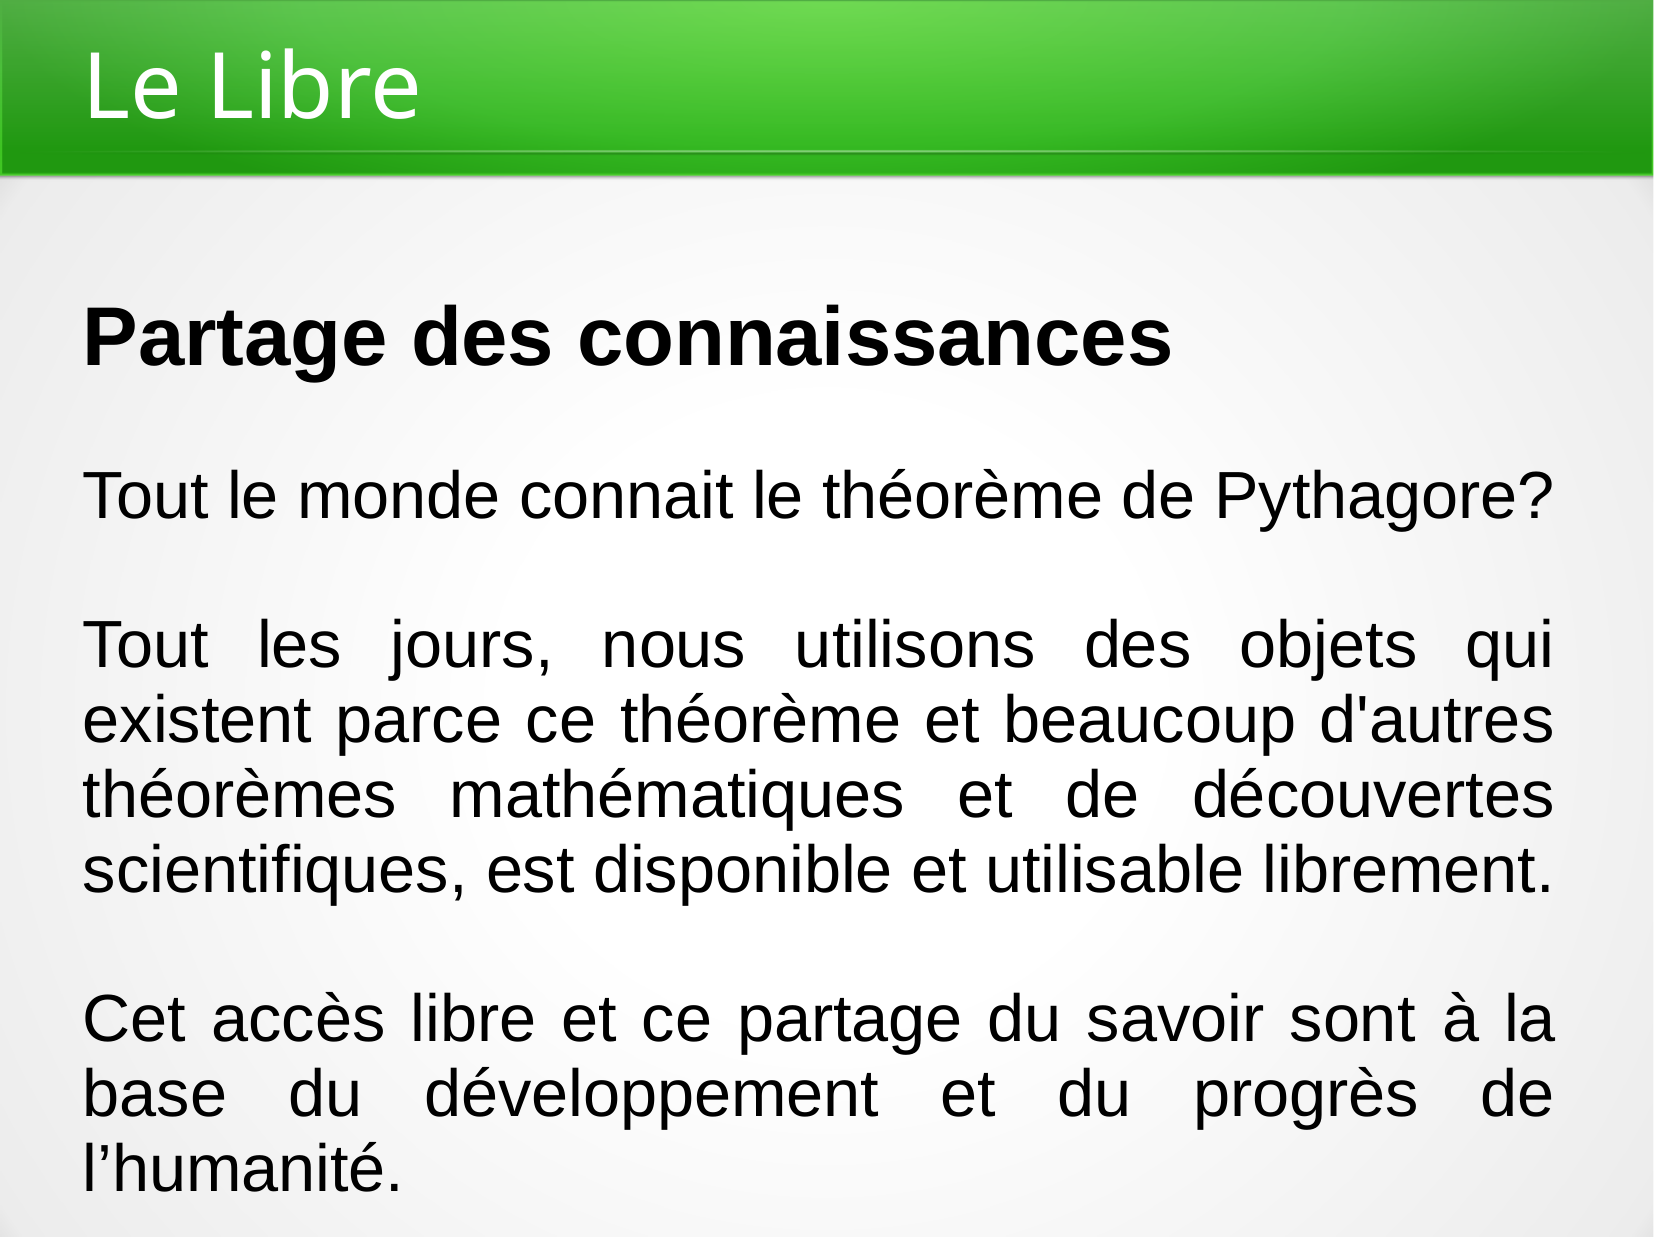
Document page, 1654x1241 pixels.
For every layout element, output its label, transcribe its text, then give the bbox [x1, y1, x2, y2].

subtitle Partage des connaissances Tout le monde connait le théorème de Pythagore? Tout les jours, nous utilisons des objets qui existent parce ce théorème et beaucoup d'autres théorèmes mathématiques et de découvertes scientifiques, est disponible et utilisable librement. Cet accès libre et ce partage du savoir sont à la base du développement et du progrès de l’humanité. [82, 290, 1571, 1241]
title Le Libre [82, 11, 1571, 154]
picture [0, 0, 1654, 1237]
